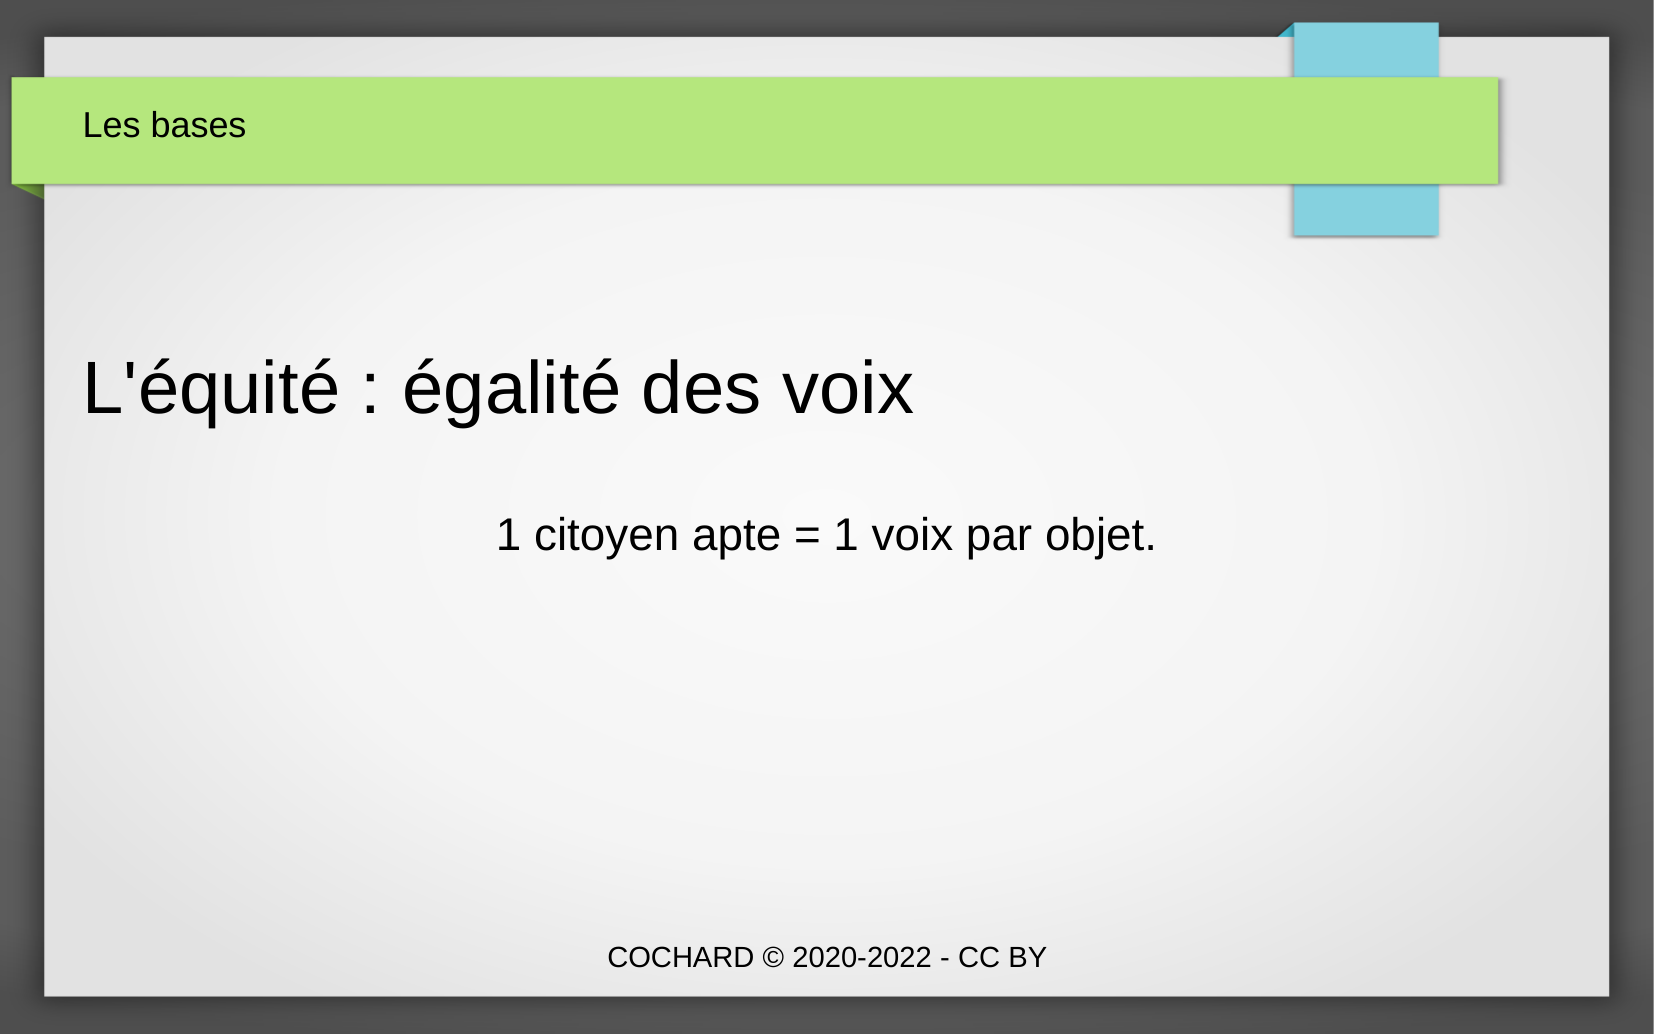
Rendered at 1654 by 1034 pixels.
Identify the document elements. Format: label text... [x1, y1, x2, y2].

title Les bases [82, 39, 1235, 210]
list L'équité : égalité des voix 1 citoyen apte = 1 voix par objet. [82, 249, 1571, 849]
picture [0, 0, 1654, 1034]
